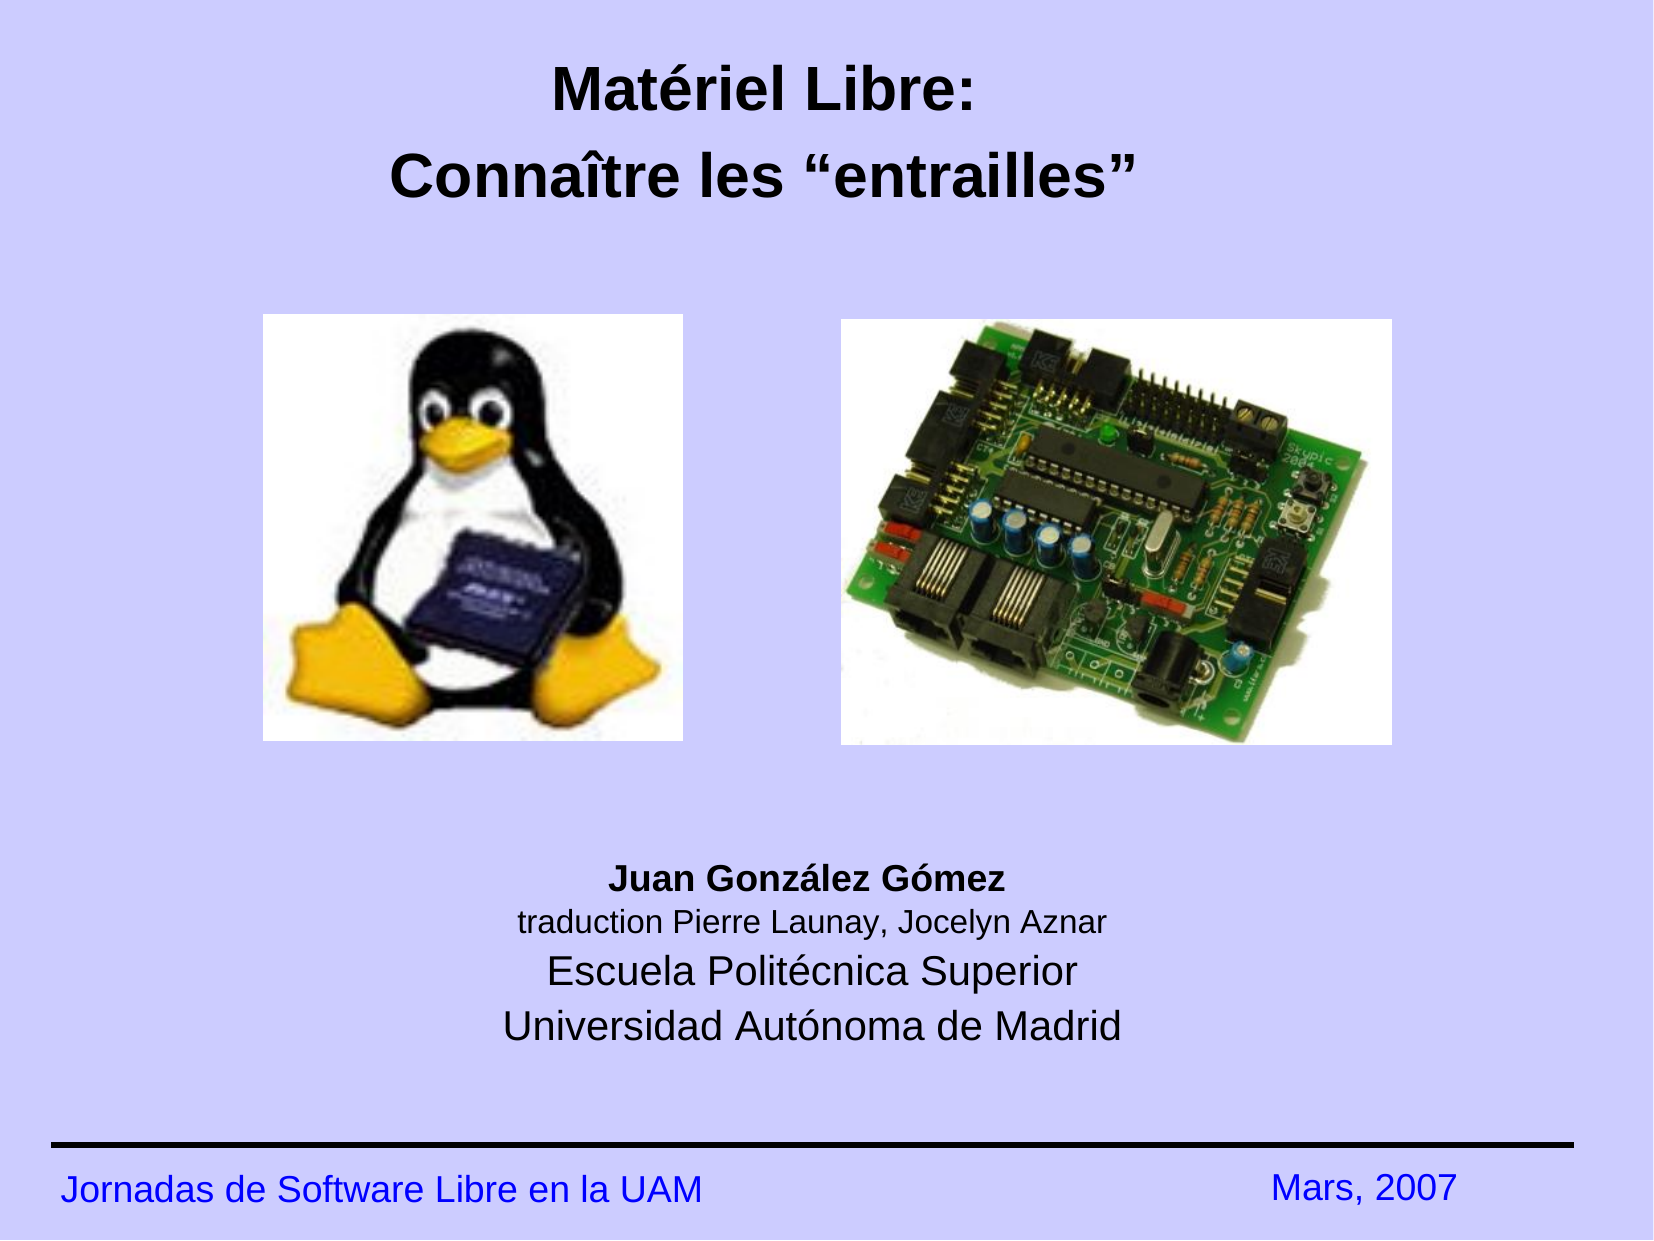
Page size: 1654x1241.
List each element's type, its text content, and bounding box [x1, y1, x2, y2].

text_box Jornadas de Software Libre en la UAM [60, 1168, 754, 1212]
text_box Juan González Gómez traduction Pierre Launay, Jocelyn Aznar Escuela Politécnica Superior Universidad Autónoma de Madrid [162, 849, 1388, 1106]
picture [841, 319, 1392, 745]
text_box Mars, 2007 [1270, 1166, 1567, 1210]
picture [263, 314, 683, 741]
title Matériel Libre: Connaître les “entrailles” [126, 24, 1402, 223]
